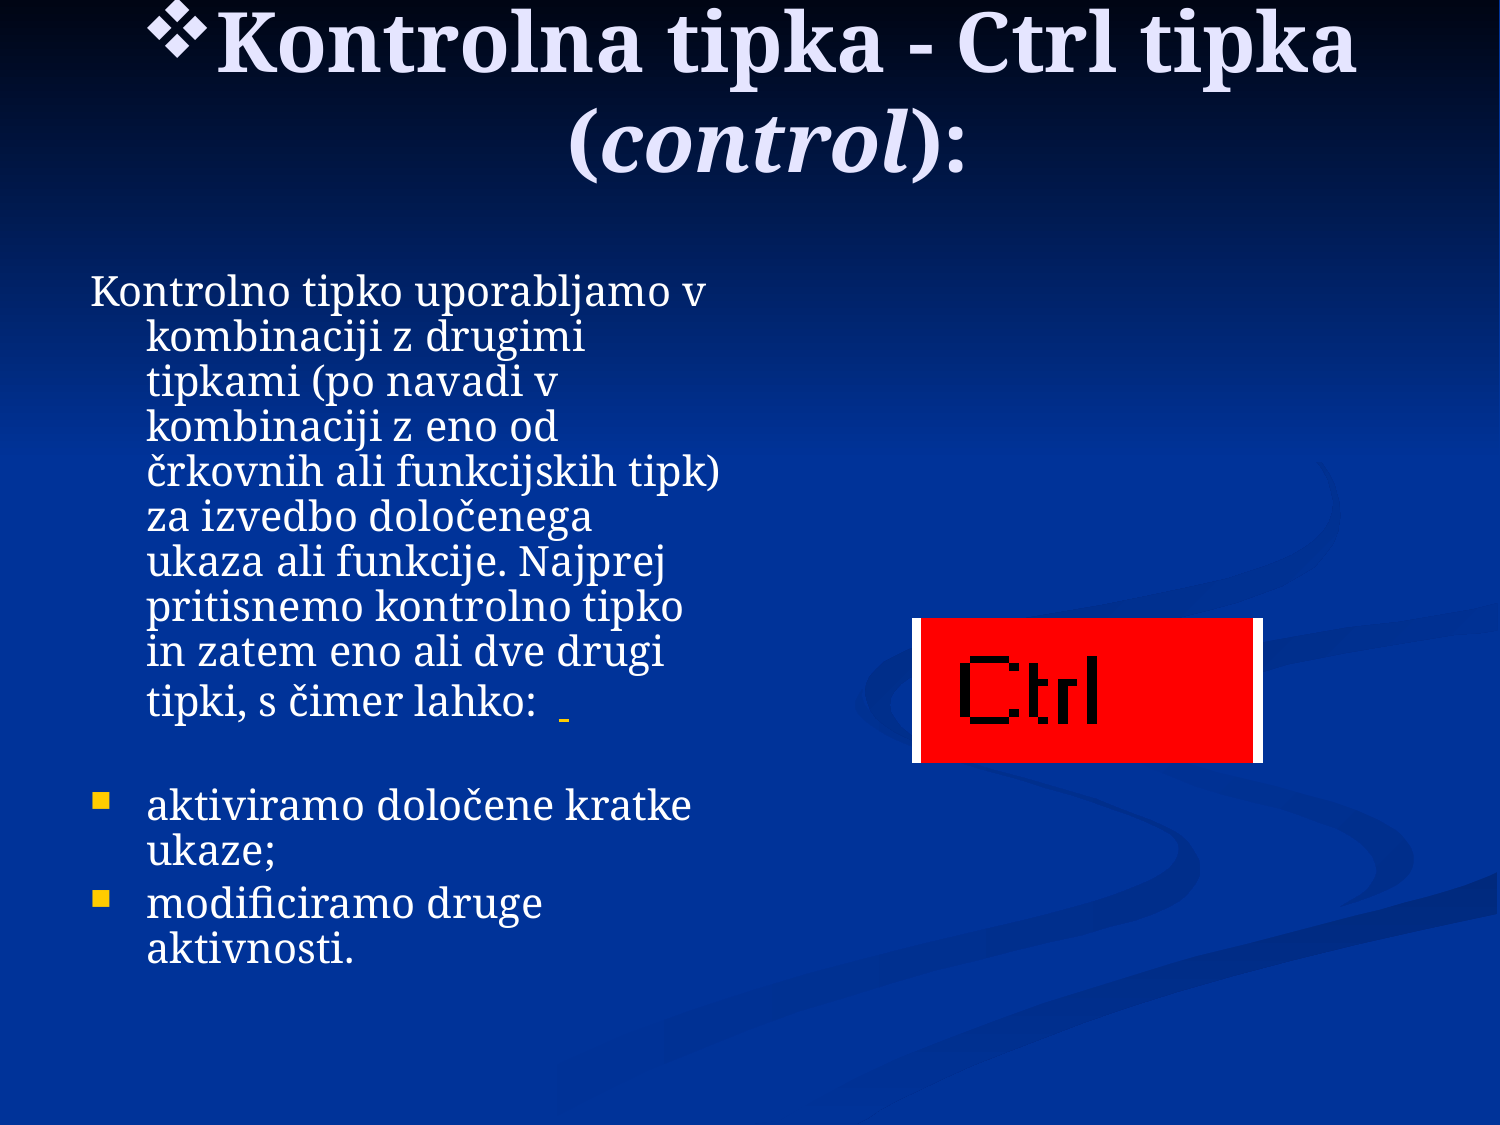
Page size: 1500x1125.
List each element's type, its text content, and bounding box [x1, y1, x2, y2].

list Kontrolno tipko uporabljamo v kombinaciji z drugimi tipkami (po navadi v kombinaciji z eno od črkovnih ali funkcijskih tipk) za izvedbo določenega ukaza ali funkcije. Najprej pritisnemo kontrolno tipko in zatem eno ali dve drugi tipki, s čimer lahko: aktiviramo določene kratke ukaze; modificiramo druge aktivnosti. [75, 262, 738, 1005]
title Kontrolna tipka - Ctrl tipka (control): [75, 45, 1425, 233]
picture [912, 618, 1263, 763]
